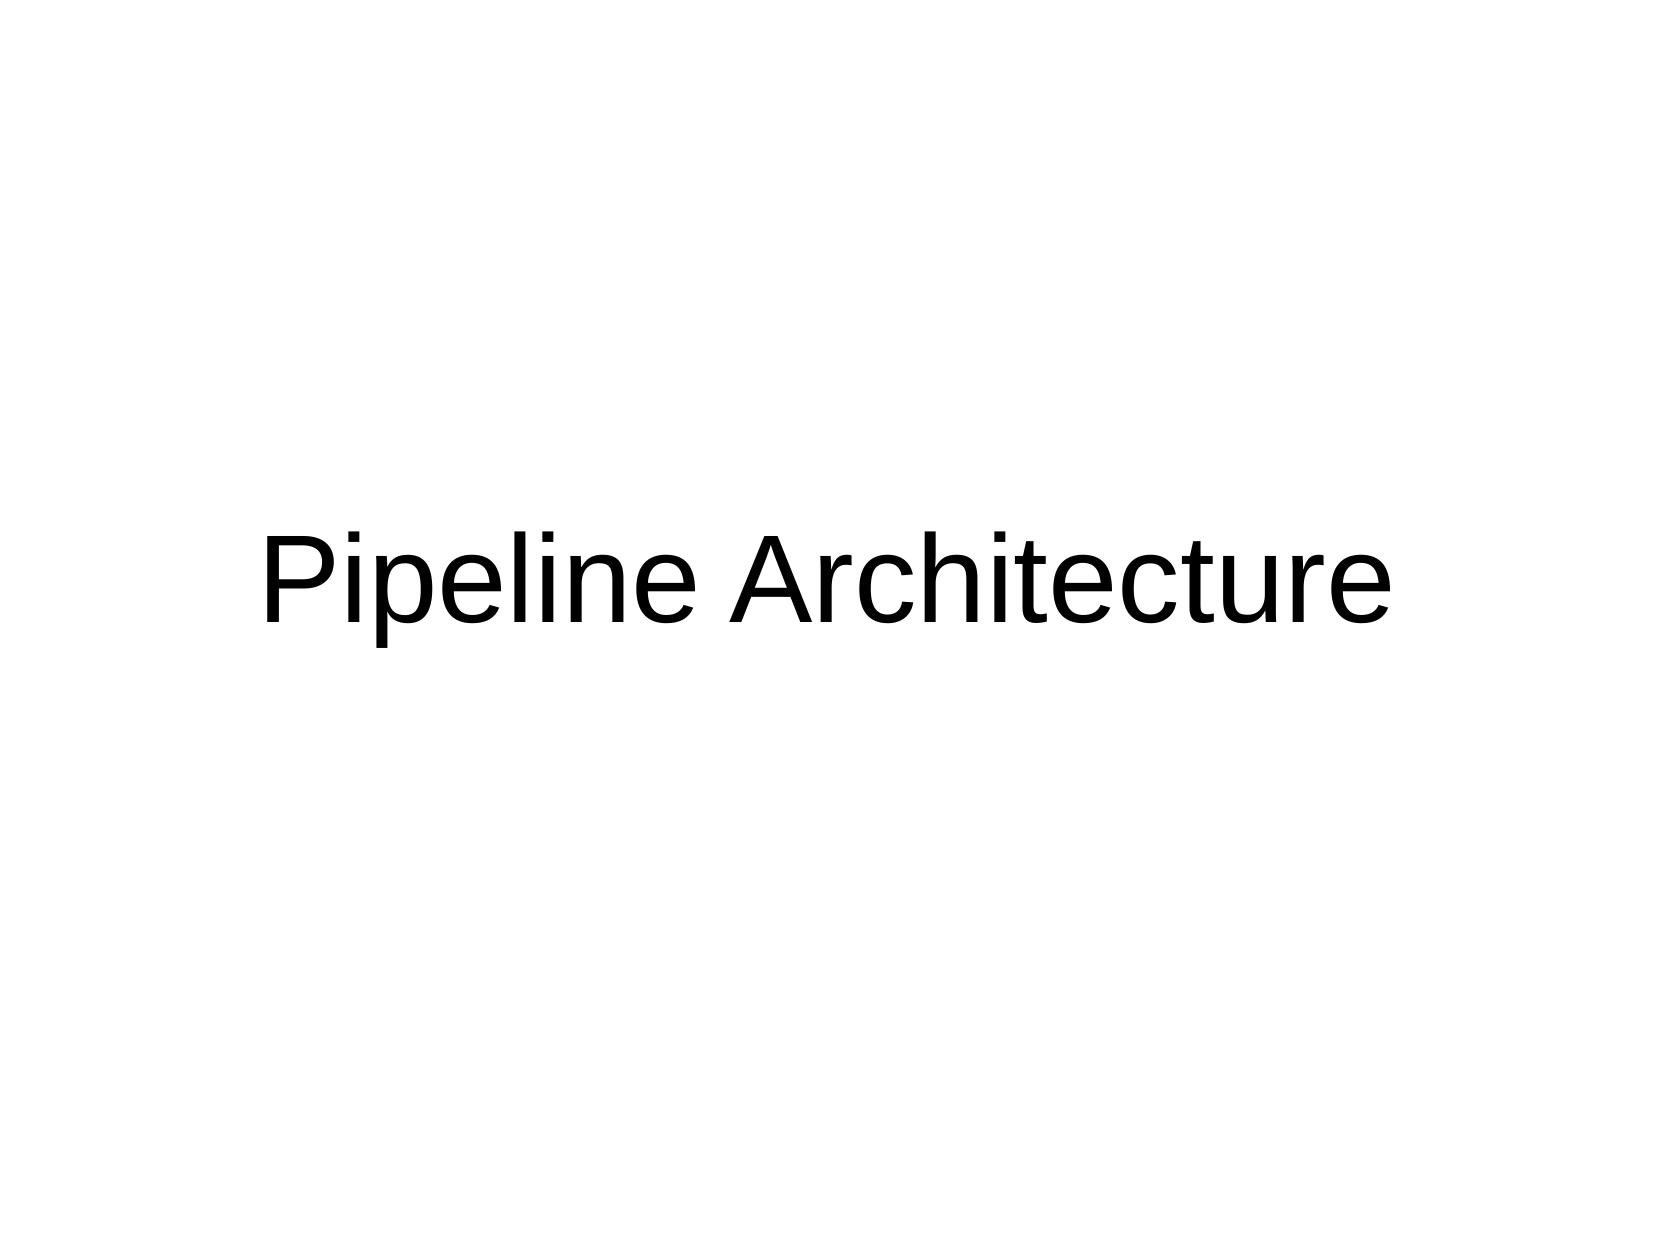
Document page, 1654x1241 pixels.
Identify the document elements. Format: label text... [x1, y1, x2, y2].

subtitle Pipeline Architecture [82, 56, 1571, 1102]
